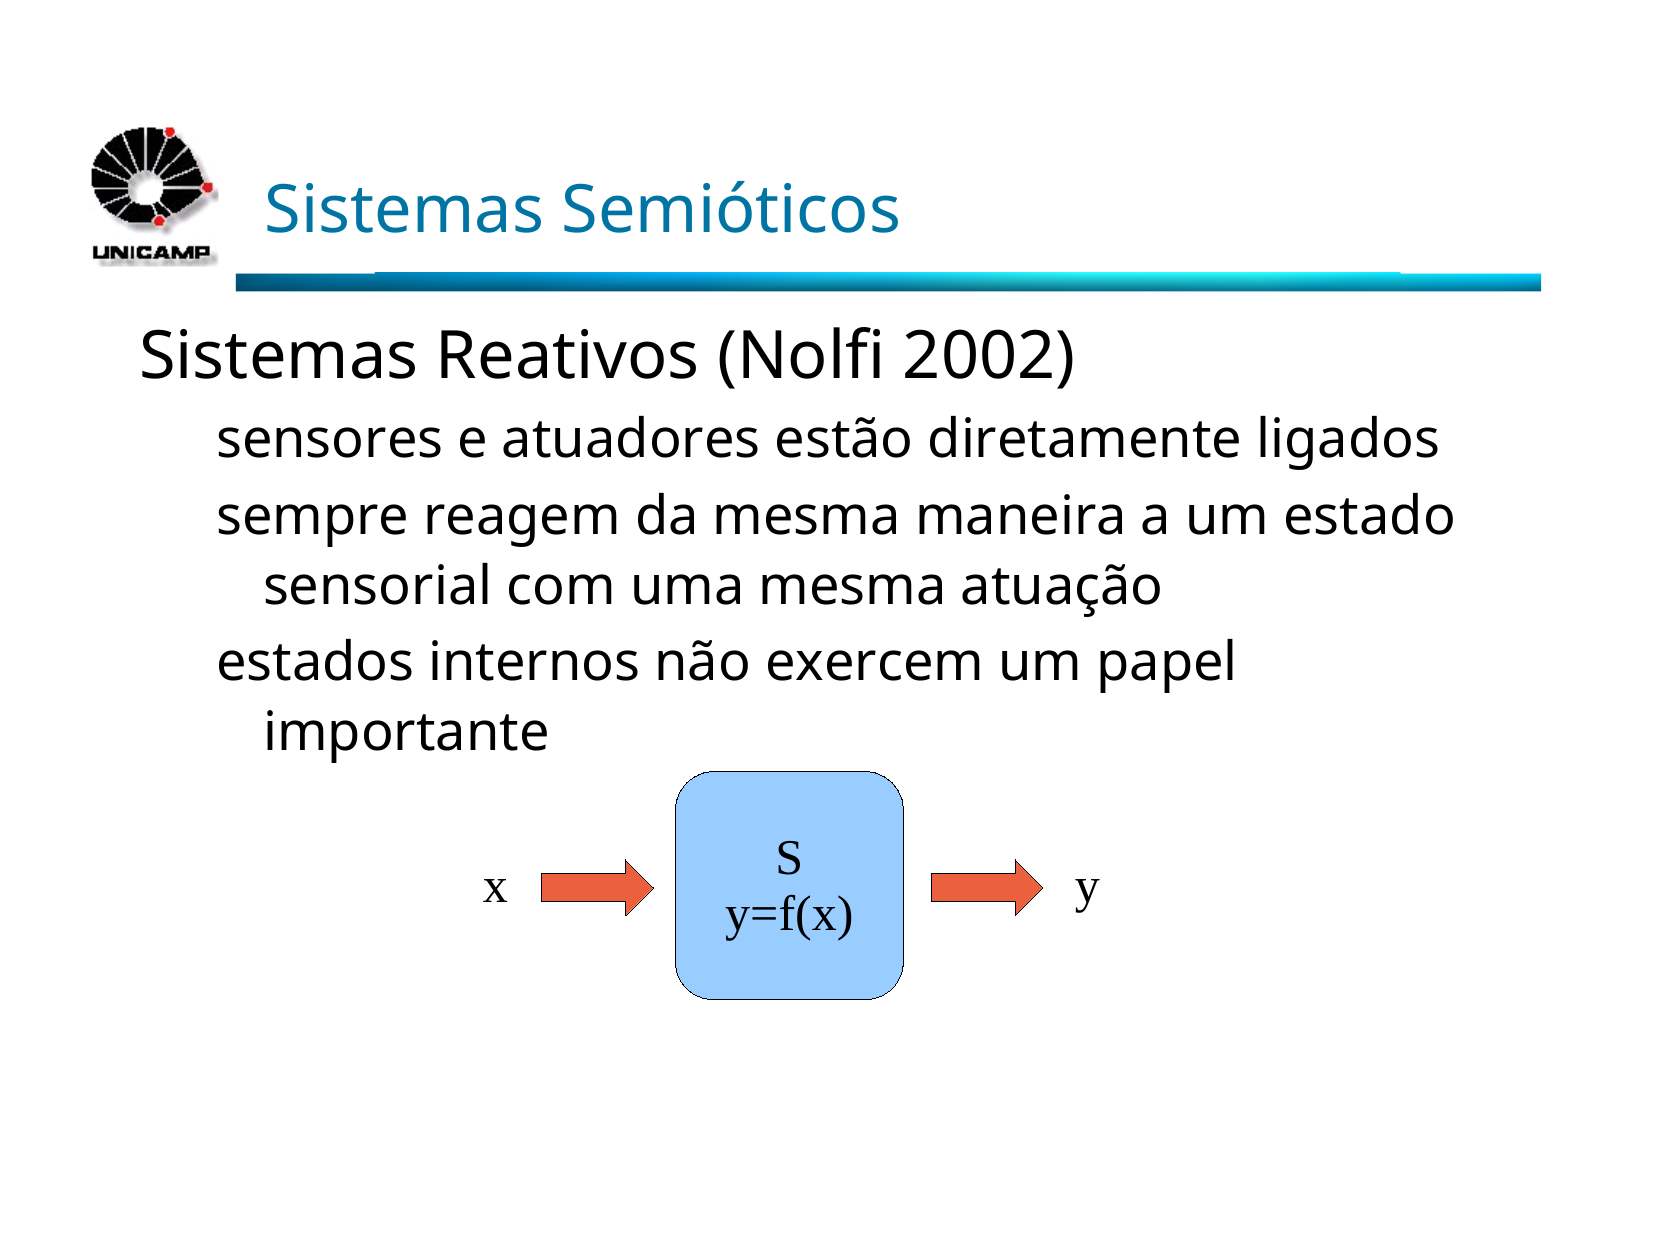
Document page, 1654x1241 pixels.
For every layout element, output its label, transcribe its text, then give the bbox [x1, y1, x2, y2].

title Sistemas Semióticos [264, 42, 1534, 250]
text_box x [468, 850, 575, 921]
list Sistemas Reativos (Nolfi 2002) sensores e atuadores estão diretamente ligados sempre reagem da mesma maneira a um estado sensorial com uma mesma atuação estados internos não exercem um papel importante [121, 309, 1534, 1167]
text_box [541, 859, 654, 916]
text_box y [1060, 850, 1116, 921]
picture [125, 272, 1654, 295]
text_box S y=f(x) [675, 771, 904, 1000]
text_box [931, 859, 1043, 916]
